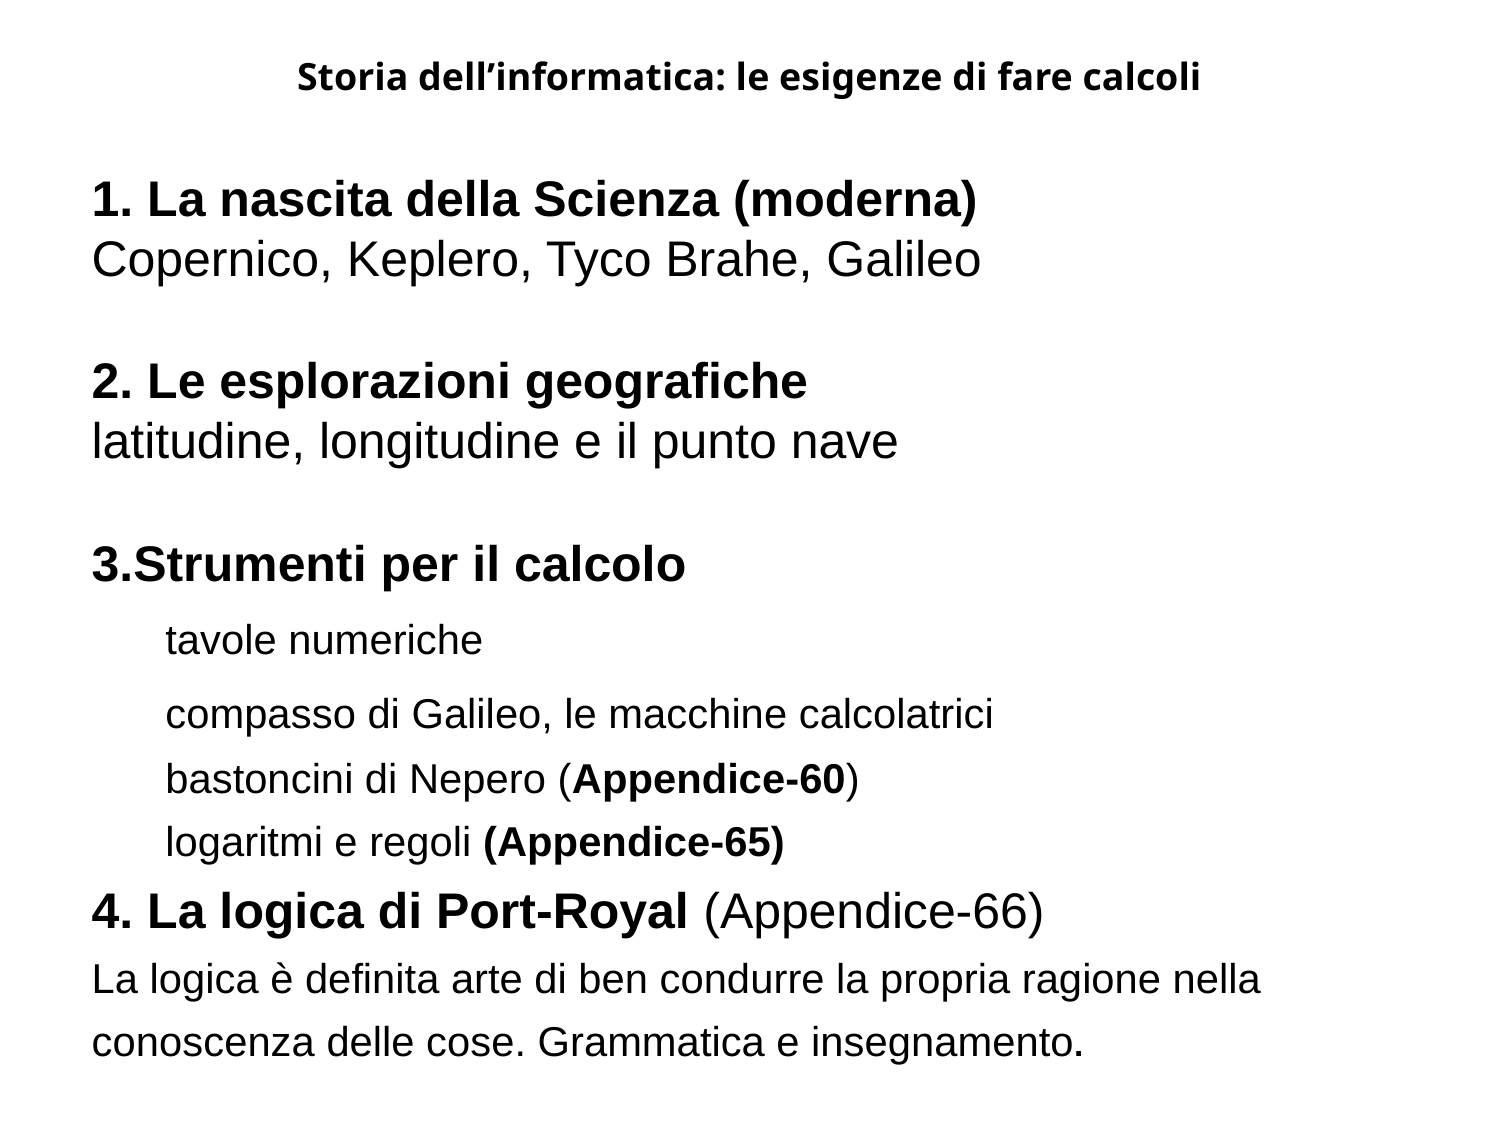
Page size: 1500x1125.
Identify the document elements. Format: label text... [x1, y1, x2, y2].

title Storia dell’informatica: le esigenze di fare calcoli [75, 45, 1425, 126]
list 1. La nascita della Scienza (moderna) Copernico, Keplero, Tyco Brahe, Galileo 2. Le esplorazioni geografiche latitudine, longitudine e il punto nave 3.Strumenti per il calcolo tavole numeriche compasso di Galileo, le macchine calcolatrici bastoncini di Nepero (Appendice-60) logaritmi e regoli (Appendice-65) 4. La logica di Port-Royal (Appendice-66) La logica è definita arte di ben condurre la propria ragione nella conoscenza delle cose. Grammatica e insegnamento. [76, 125, 1427, 1125]
